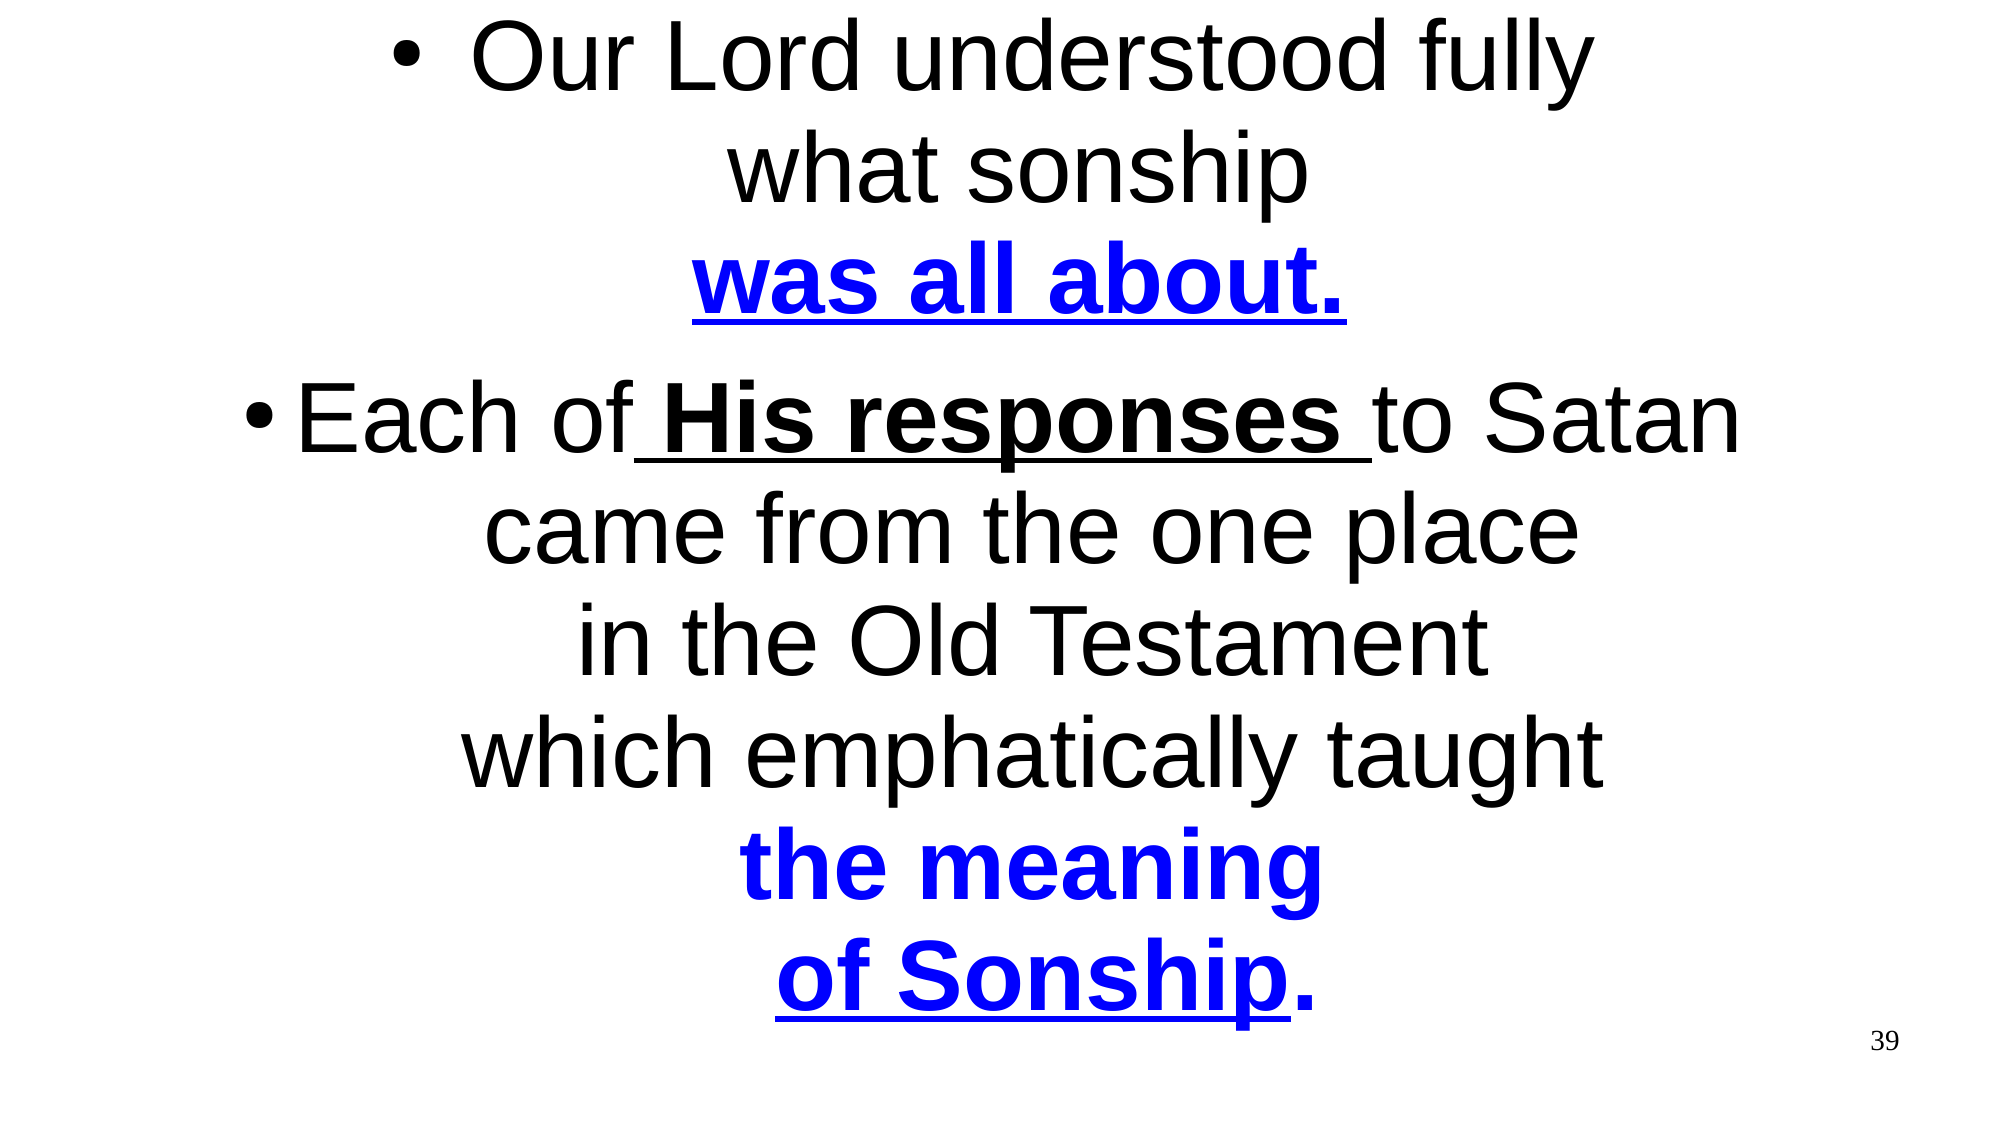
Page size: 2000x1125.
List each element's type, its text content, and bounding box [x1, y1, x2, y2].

list Our Lord understood fully what sonship was all about. Each of His responses to Satan came from the one place in the Old Testament which emphatically taught the meaning of Sonship. [0, 0, 1996, 1123]
